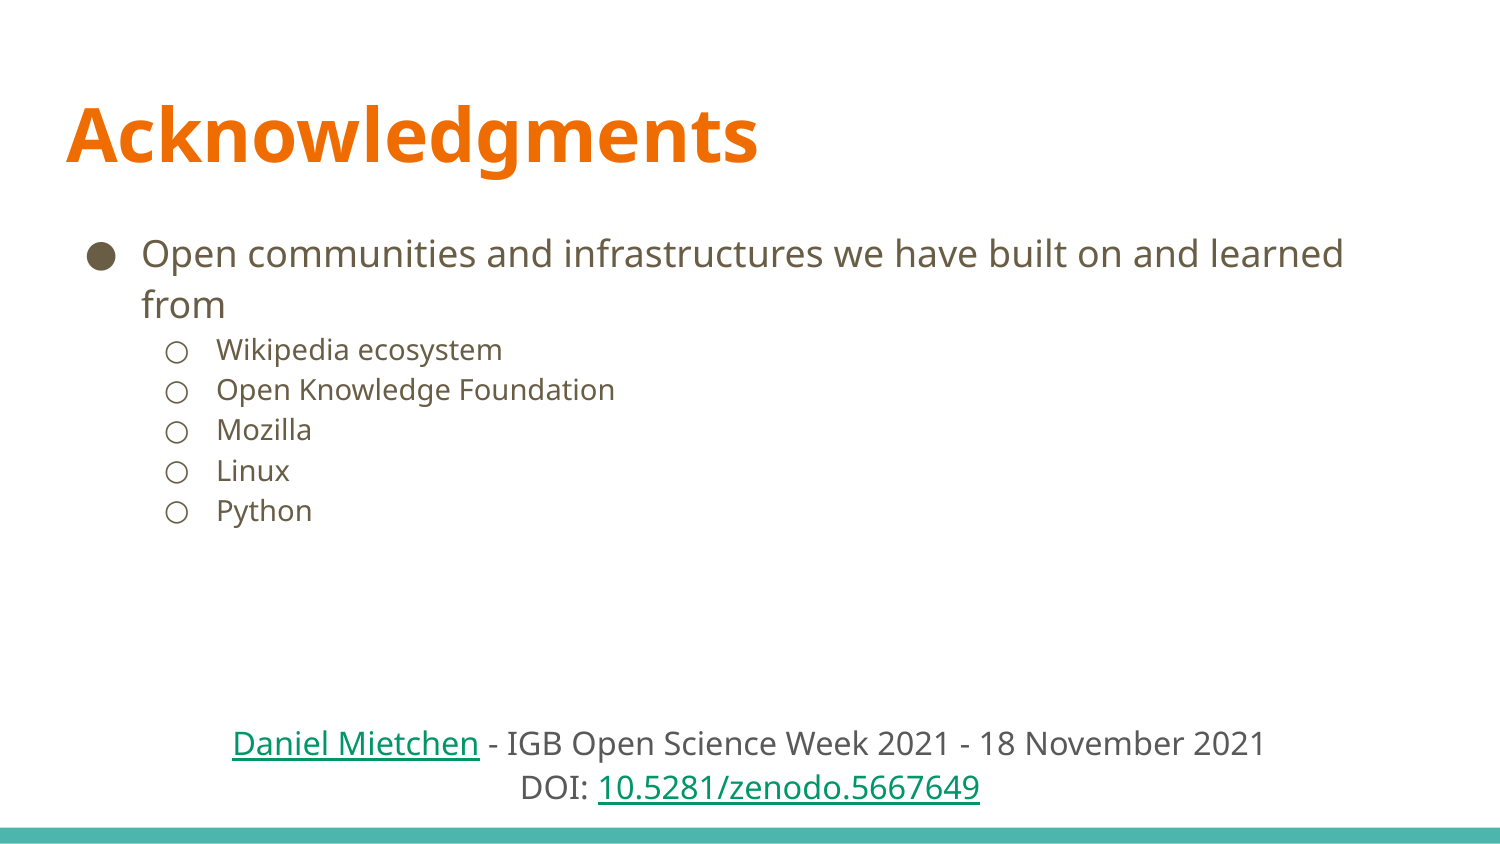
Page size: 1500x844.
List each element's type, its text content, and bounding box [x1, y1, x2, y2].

title Acknowledgments [51, 72, 1449, 207]
list Open communities and infrastructures we have built on and learned from Wikipedia ecosystem Open Knowledge Foundation Mozilla Linux Python [51, 207, 1449, 713]
text_box Daniel Mietchen - IGB Open Science Week 2021 - 18 November 2021 DOI: 10.5281/zenodo.5667649 [119, 708, 1381, 828]
